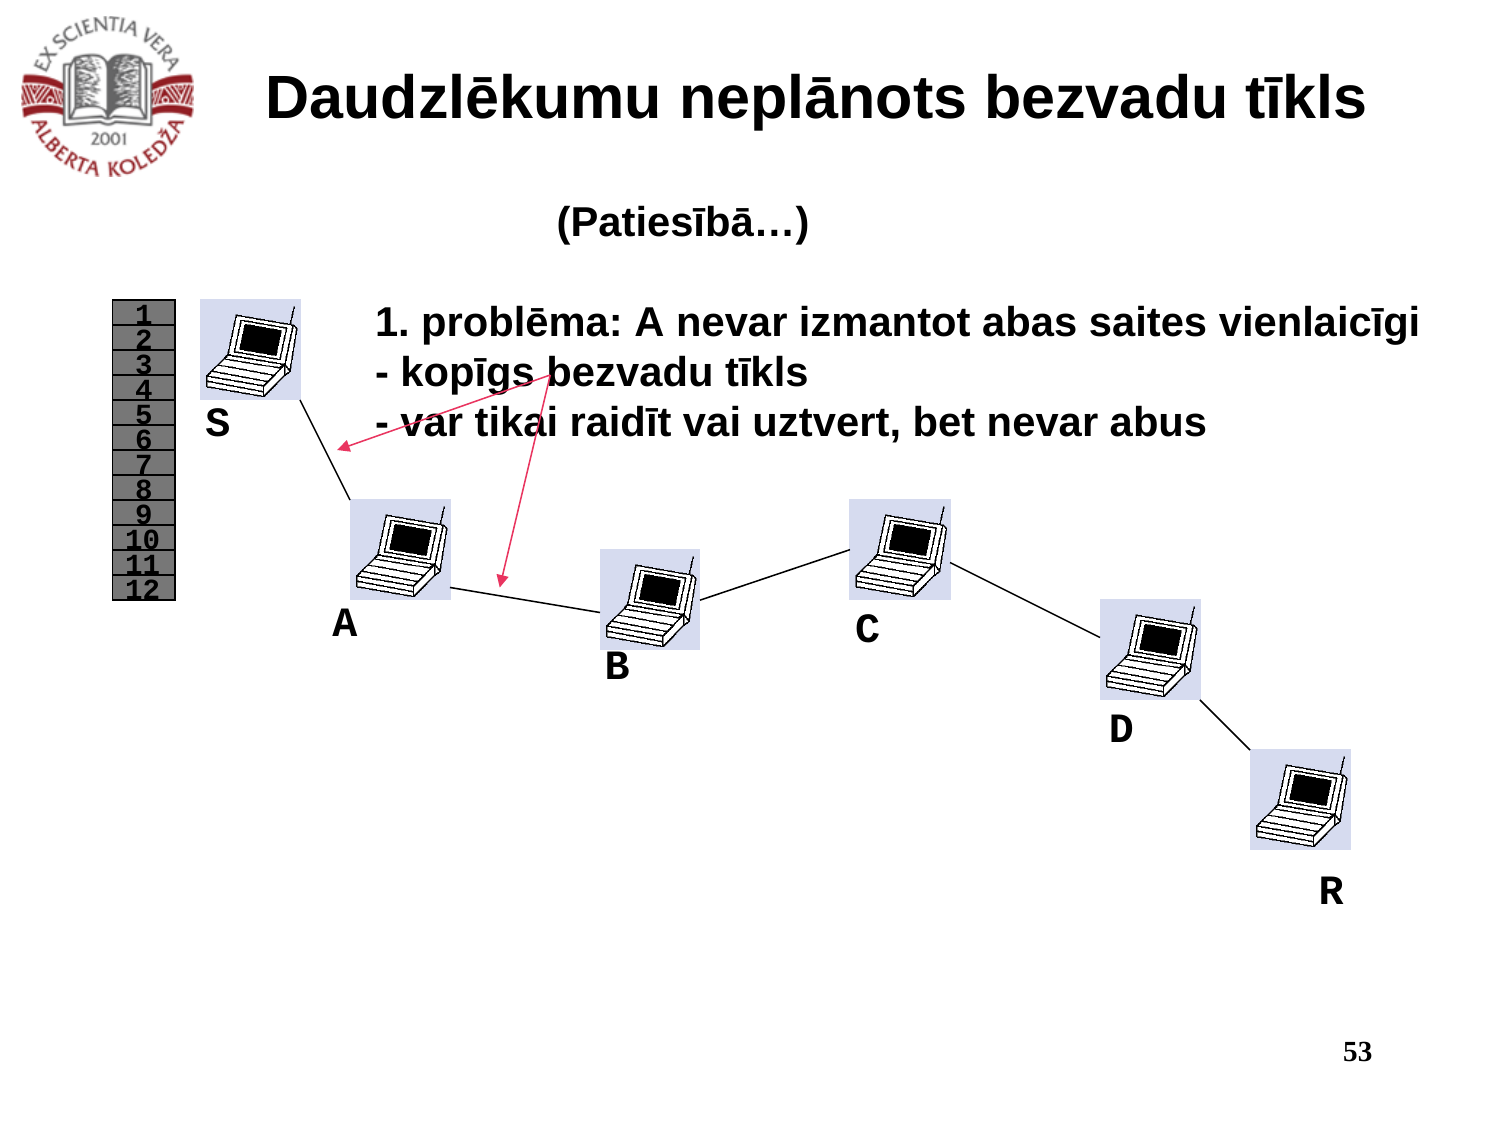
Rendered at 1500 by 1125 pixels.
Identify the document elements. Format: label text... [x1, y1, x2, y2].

picture [21, 16, 194, 177]
text_box S [190, 387, 246, 454]
text_box 9 [112, 499, 175, 524]
chart [1250, 750, 1351, 850]
text_box B [589, 630, 645, 696]
text_box 5 [112, 399, 175, 424]
text_box D [1093, 692, 1149, 759]
title Daudzlēkumu neplānots bezvadu tīkls [187, 44, 1425, 151]
text_box 10 [148, 533, 154, 546]
text_box 10 [112, 524, 175, 549]
text_box 2 [112, 324, 175, 349]
text_box (Patiesībā…) [541, 187, 825, 253]
text_box <skaitlis> [1074, 1025, 1388, 1101]
chart [849, 500, 951, 601]
text_box C [840, 592, 895, 659]
text_box 11 [112, 549, 175, 574]
text_box 8 [112, 474, 175, 499]
chart [350, 500, 451, 601]
text_box A [317, 587, 373, 653]
text_box 7 [112, 449, 175, 474]
text_box 3 [112, 349, 175, 374]
chart [600, 549, 700, 651]
text_box 1 [112, 299, 175, 324]
chart [1100, 600, 1201, 700]
text_box 1. problēma: A nevar izmantot abas saites vienlaicīgi - kopīgs bezvadu tīkls - var tikai raidīt vai uztvert, bet nevar abus [360, 287, 1436, 453]
text_box R [1303, 855, 1359, 921]
text_box 12 [112, 574, 175, 600]
text_box 1. problēma: A nevar izmantot abas saites vienlaicīgi - kopīgs bezvadu tīkls - var tikai raidīt vai uztvert, bet nevar abus [360, 377, 548, 453]
text_box 4 [112, 374, 175, 399]
chart [200, 299, 301, 400]
text_box 6 [112, 424, 175, 449]
